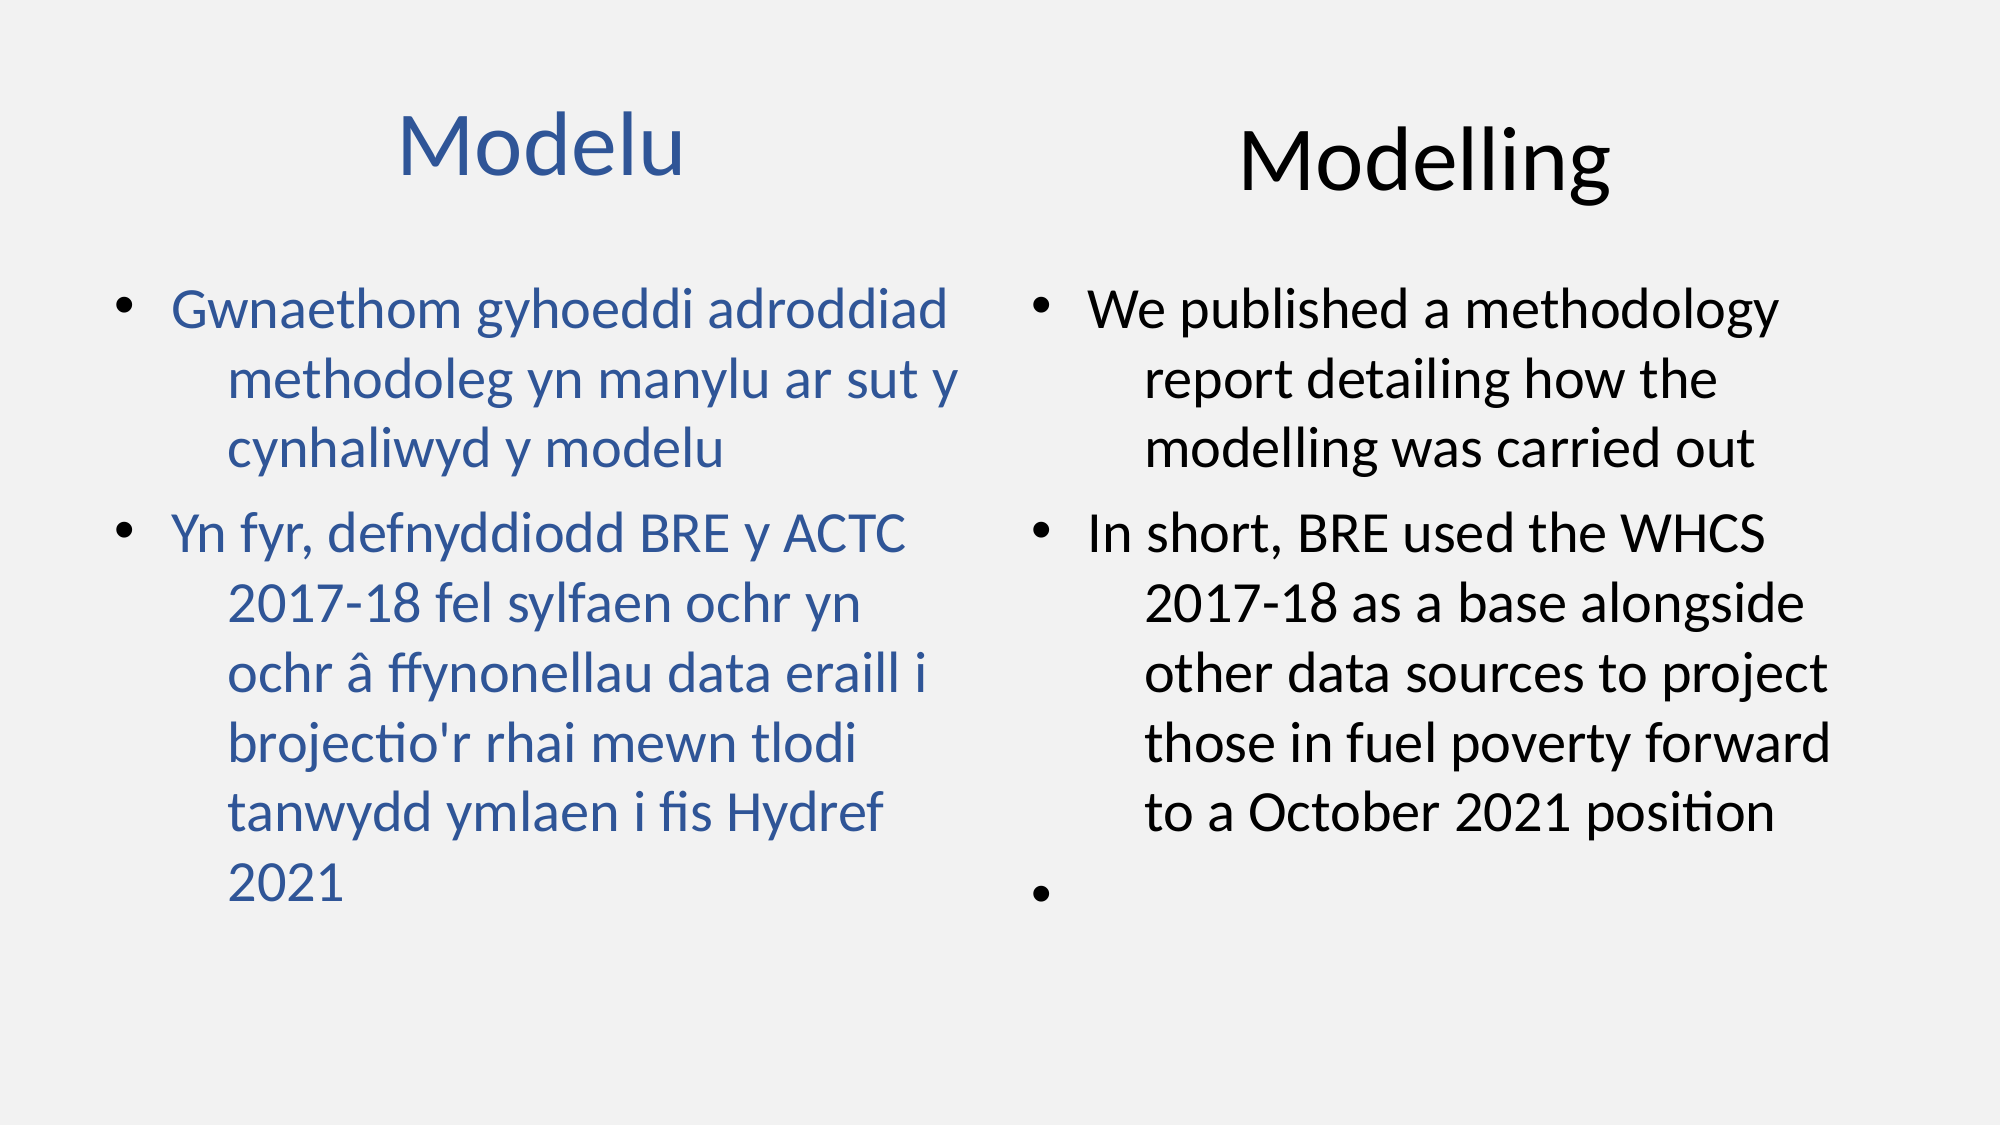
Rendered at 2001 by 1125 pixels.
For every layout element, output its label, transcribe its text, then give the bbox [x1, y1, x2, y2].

list We published a methodology report detailing how the modelling was carried out In short, BRE used the WHCS 2017-18 as a base alongside other data sources to project those in fuel poverty forward to a October 2021 position [1016, 262, 1901, 1005]
title Modelu [99, 45, 984, 233]
text_box Modelling [983, 60, 1867, 248]
list Gwnaethom gyhoeddi adroddiad methodoleg yn manylu ar sut y cynhaliwyd y modelu Yn fyr, defnyddiodd BRE y ACTC 2017-18 fel sylfaen ochr yn ochr â ffynonellau data eraill i brojectio'r rhai mewn tlodi tanwydd ymlaen i fis Hydref 2021 [99, 262, 984, 1005]
